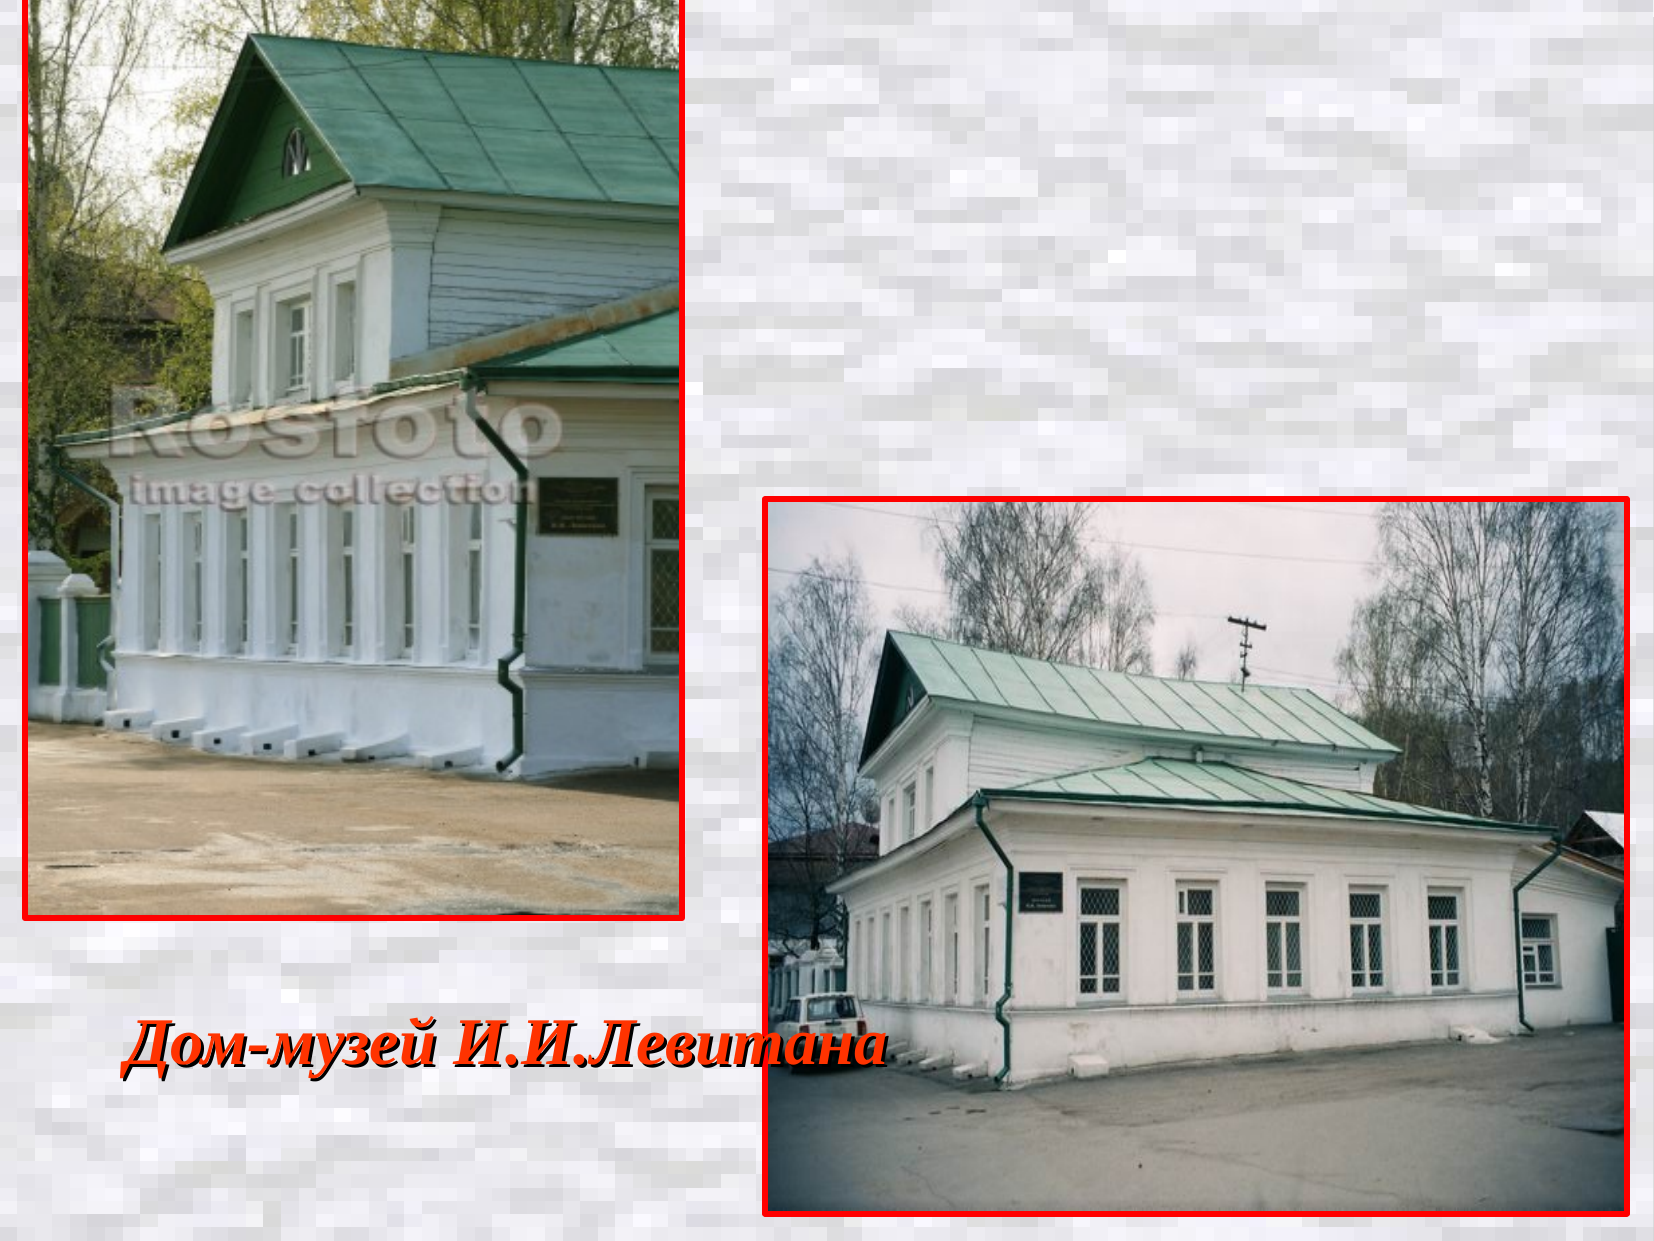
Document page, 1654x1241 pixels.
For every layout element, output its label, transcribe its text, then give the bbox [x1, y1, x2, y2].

text_box Дом-музей И.И.Левитана [110, 997, 1218, 1088]
picture [0, 0, 1654, 1241]
picture [27, 0, 680, 916]
